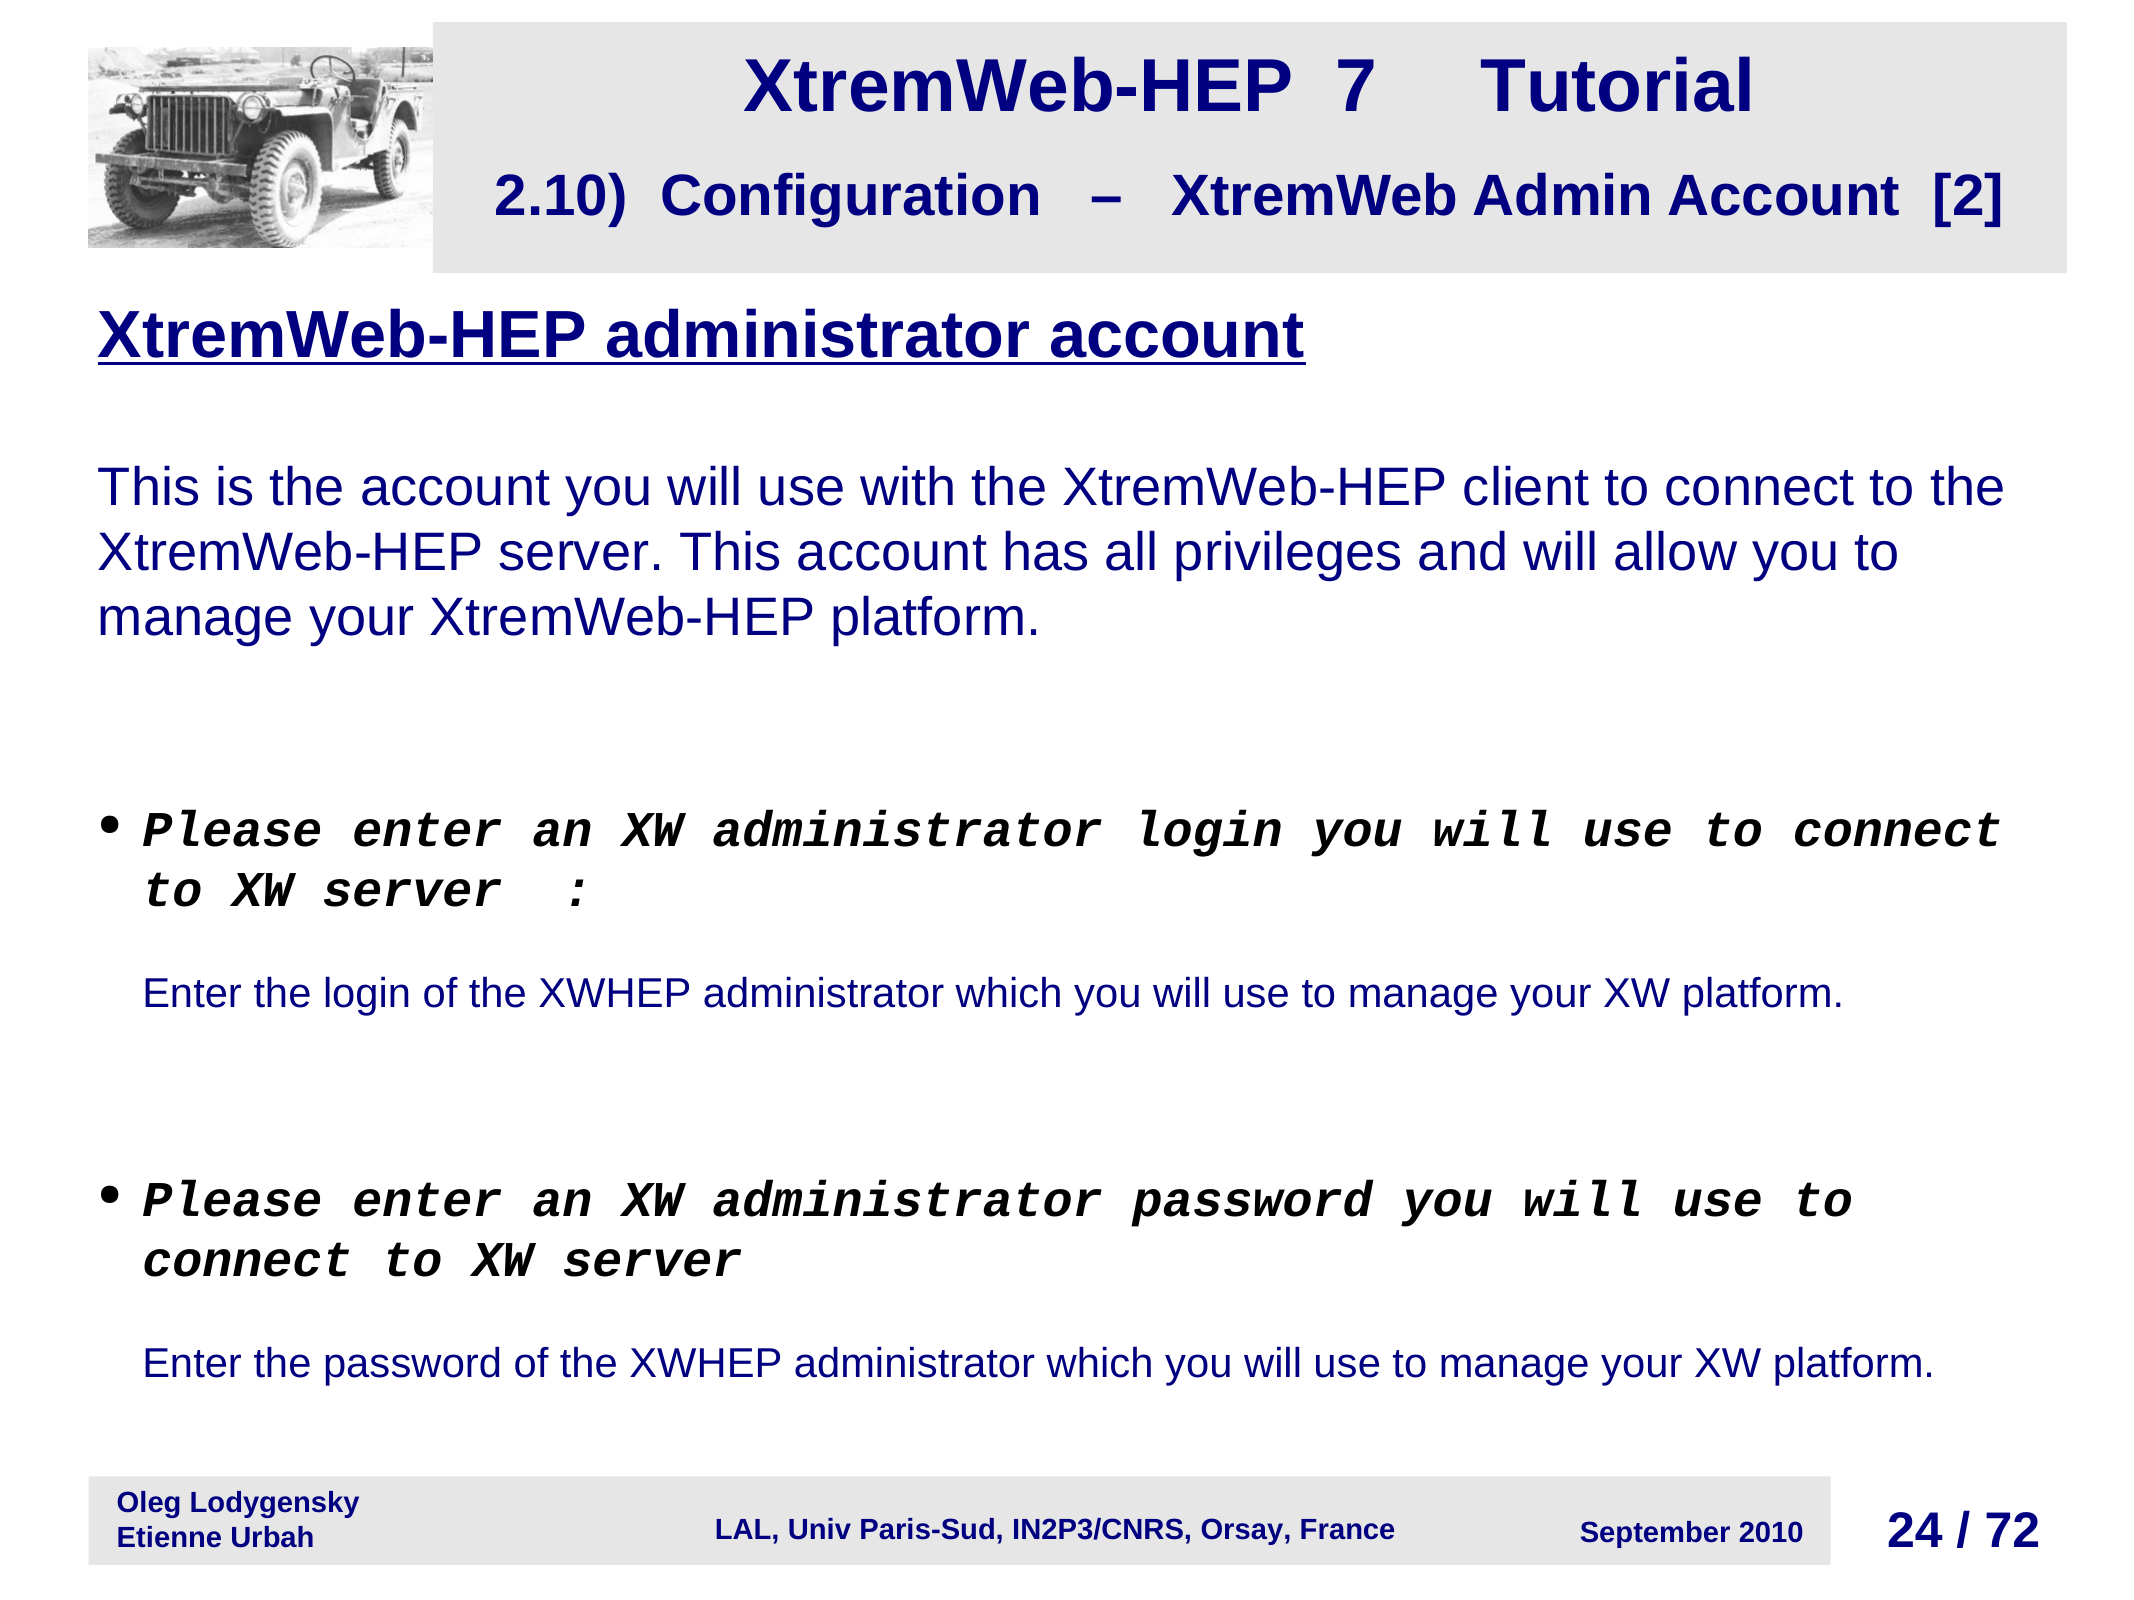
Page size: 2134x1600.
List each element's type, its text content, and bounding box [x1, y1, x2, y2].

title 2.10) Configuration – XtremWeb Admin Account [2] [442, 118, 2067, 266]
text_box XtremWeb-HEP administrator account This is the account you will use with the XtremWeb-HEP client to connect to the XtremWeb-HEP server. This account has all privileges and will allow you to manage your XtremWeb-HEP platform. Please enter an XW administrator login you will use to connect to XW server : Enter the login of the XWHEP administrator which you will use to manage your XW platform. Please enter an XW administrator password you will use to connect to XW server Enter the password of the XWHEP administrator which you will use to manage your XW platform. [88, 291, 2067, 1275]
picture [88, 47, 433, 248]
